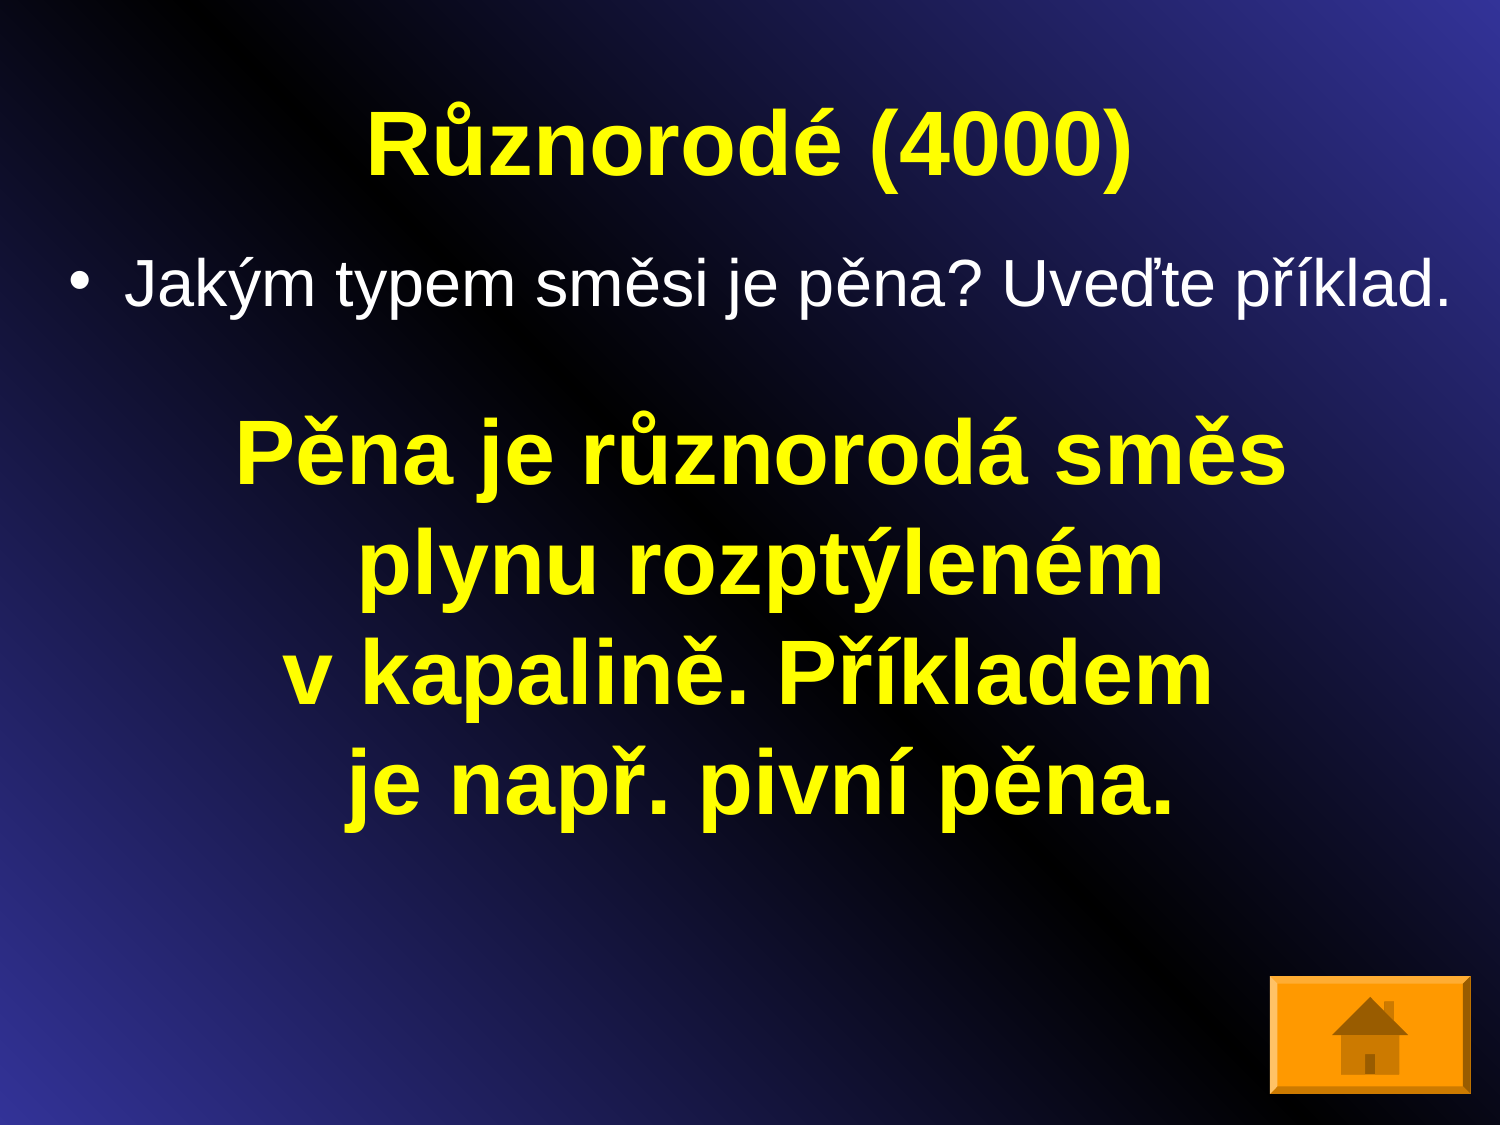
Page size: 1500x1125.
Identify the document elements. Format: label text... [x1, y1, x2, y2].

title Různorodé (4000) [75, 45, 1426, 231]
text_box Pěna je různorodá směs plynu rozptýleném v kapalině. Příkladem je např. pivní pěna. [112, 385, 1412, 841]
text_box [1271, 976, 1471, 1094]
list Jakým typem směsi je pěna? Uveďte příklad. [53, 231, 1471, 343]
